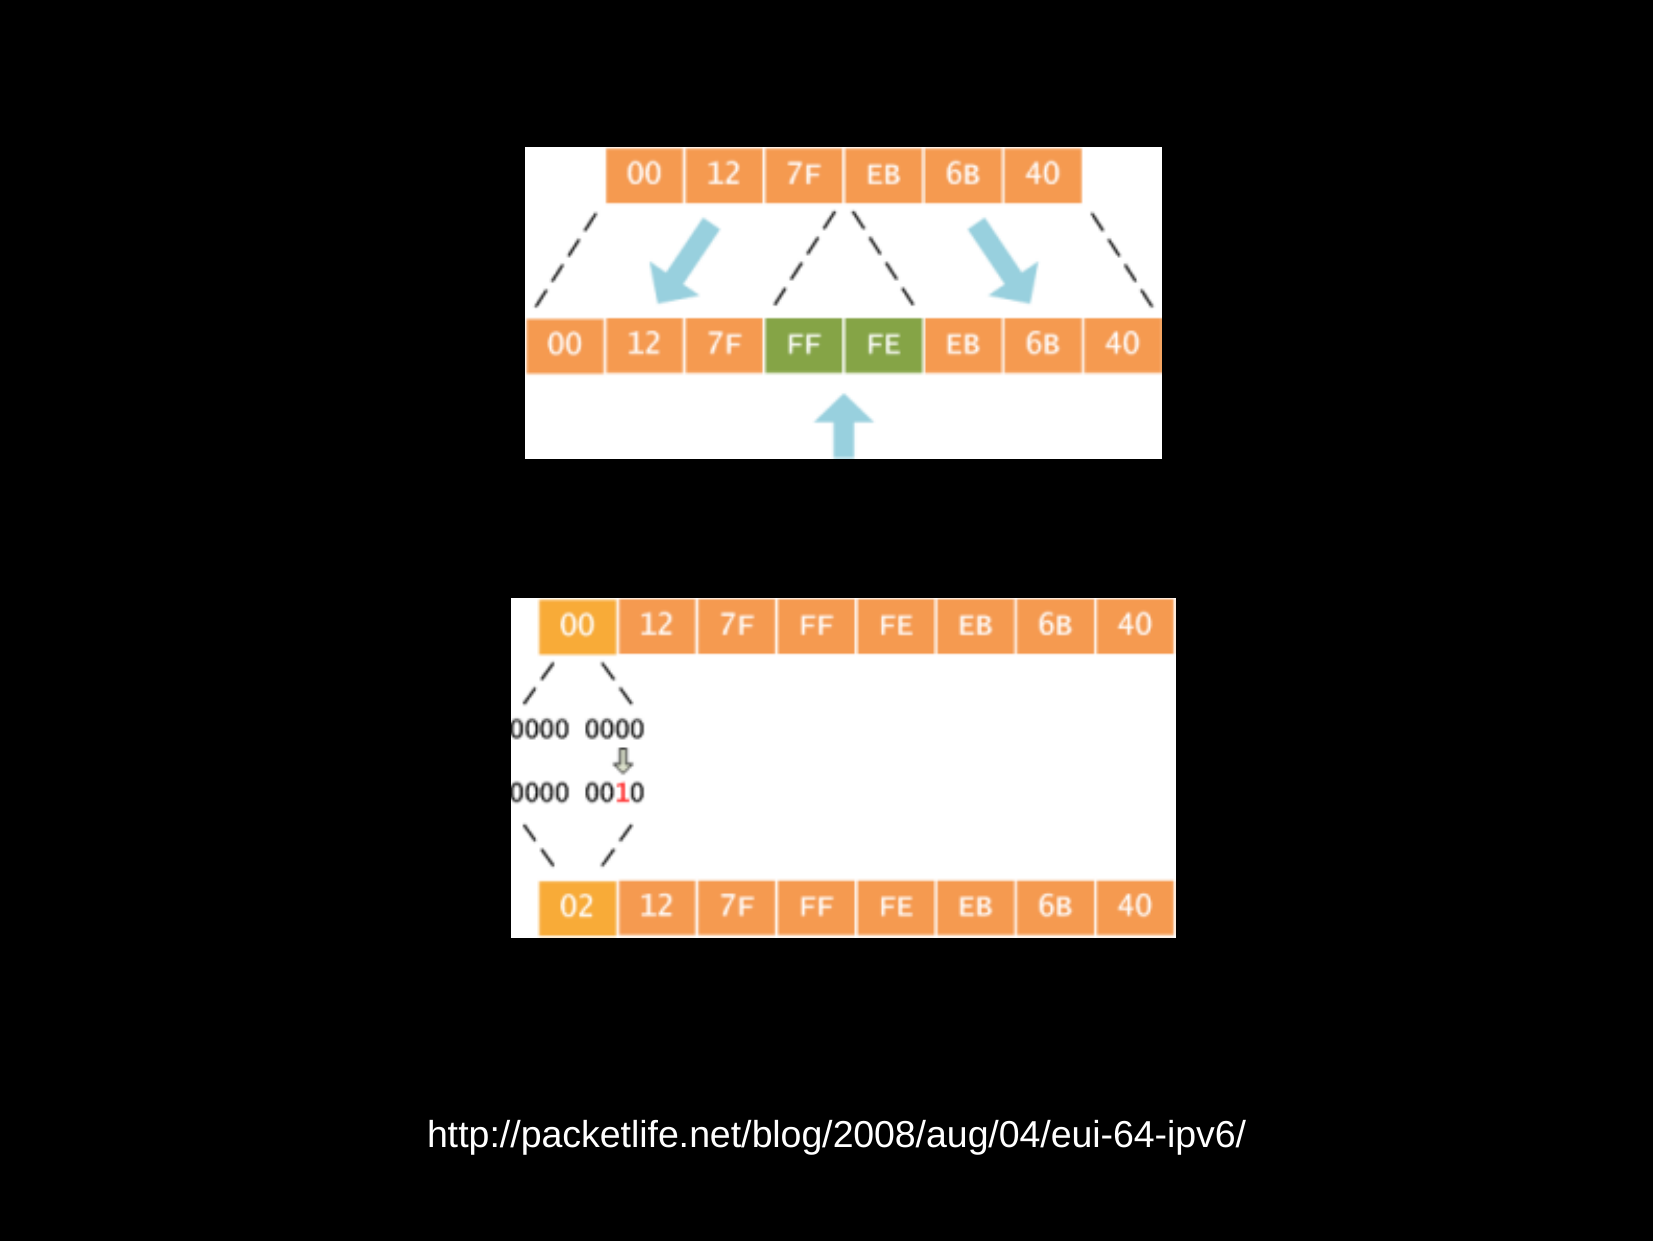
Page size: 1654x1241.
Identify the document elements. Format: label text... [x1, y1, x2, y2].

text_box http://packetlife.net/blog/2008/aug/04/eui-64-ipv6/ [412, 1105, 1262, 1163]
picture [511, 598, 1176, 938]
picture [525, 147, 1162, 459]
